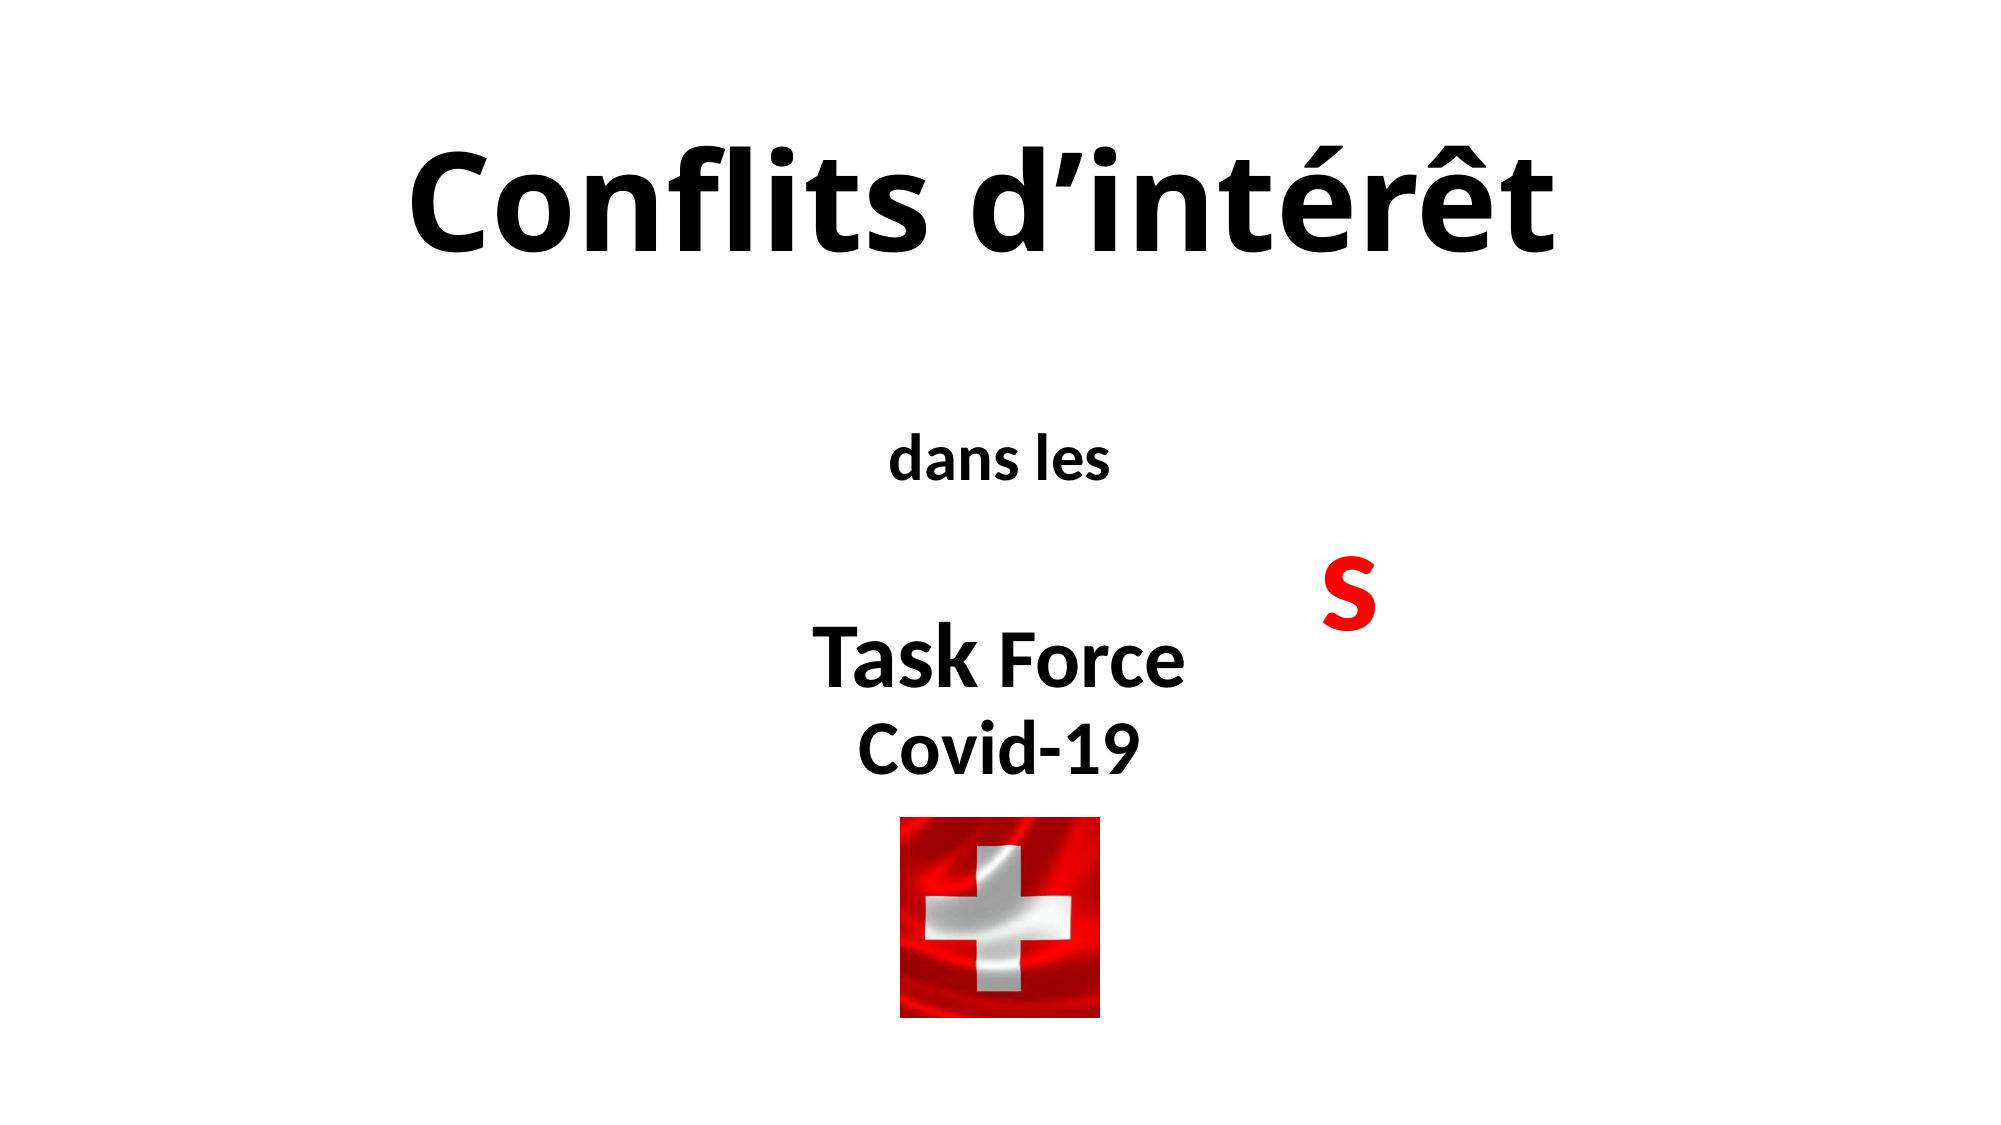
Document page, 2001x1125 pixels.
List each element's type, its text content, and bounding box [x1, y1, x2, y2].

text_box dans les [676, 415, 1324, 532]
text_box Conflits d’intérêt [156, 125, 1807, 268]
title Task Force Covid-19 [428, 598, 1572, 799]
picture [900, 817, 1100, 1018]
text_box s [1304, 472, 1765, 670]
